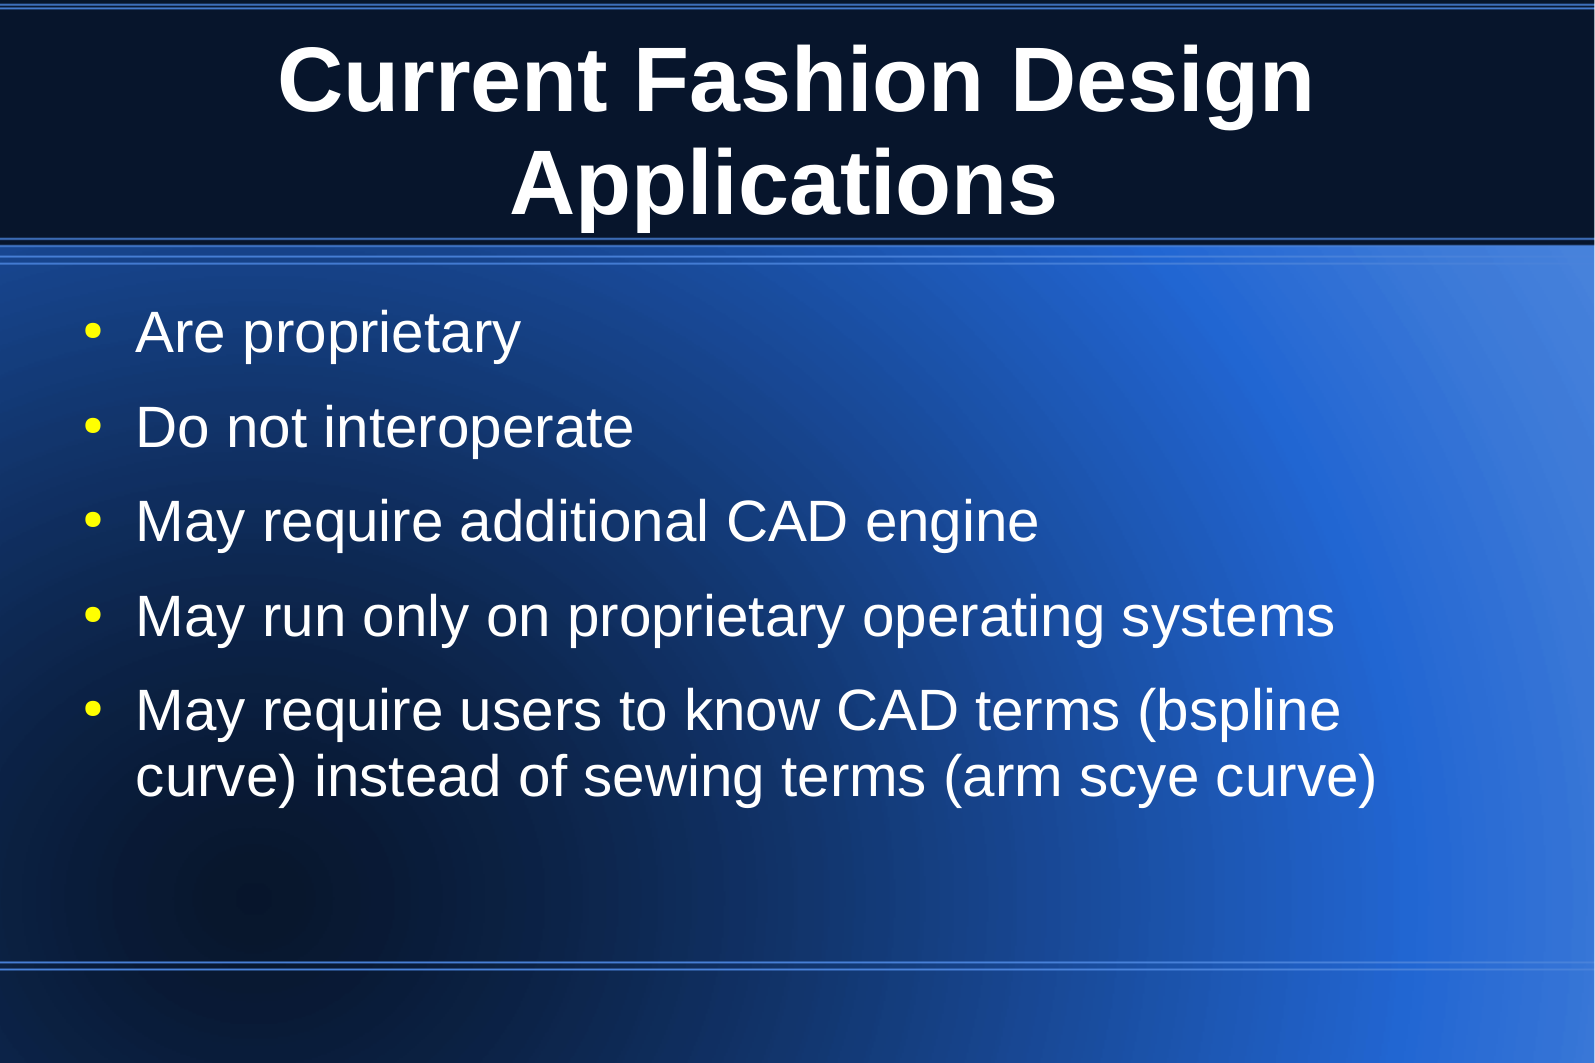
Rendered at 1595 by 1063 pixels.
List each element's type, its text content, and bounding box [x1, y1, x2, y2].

list Are proprietary Do not interoperate May require additional CAD engine May run only on proprietary operating systems May require users to know CAD terms (bspline curve) instead of sewing terms (arm scye curve) [65, 300, 1501, 903]
title Current Fashion Design Applications [79, 28, 1515, 234]
picture [0, 0, 1595, 1063]
